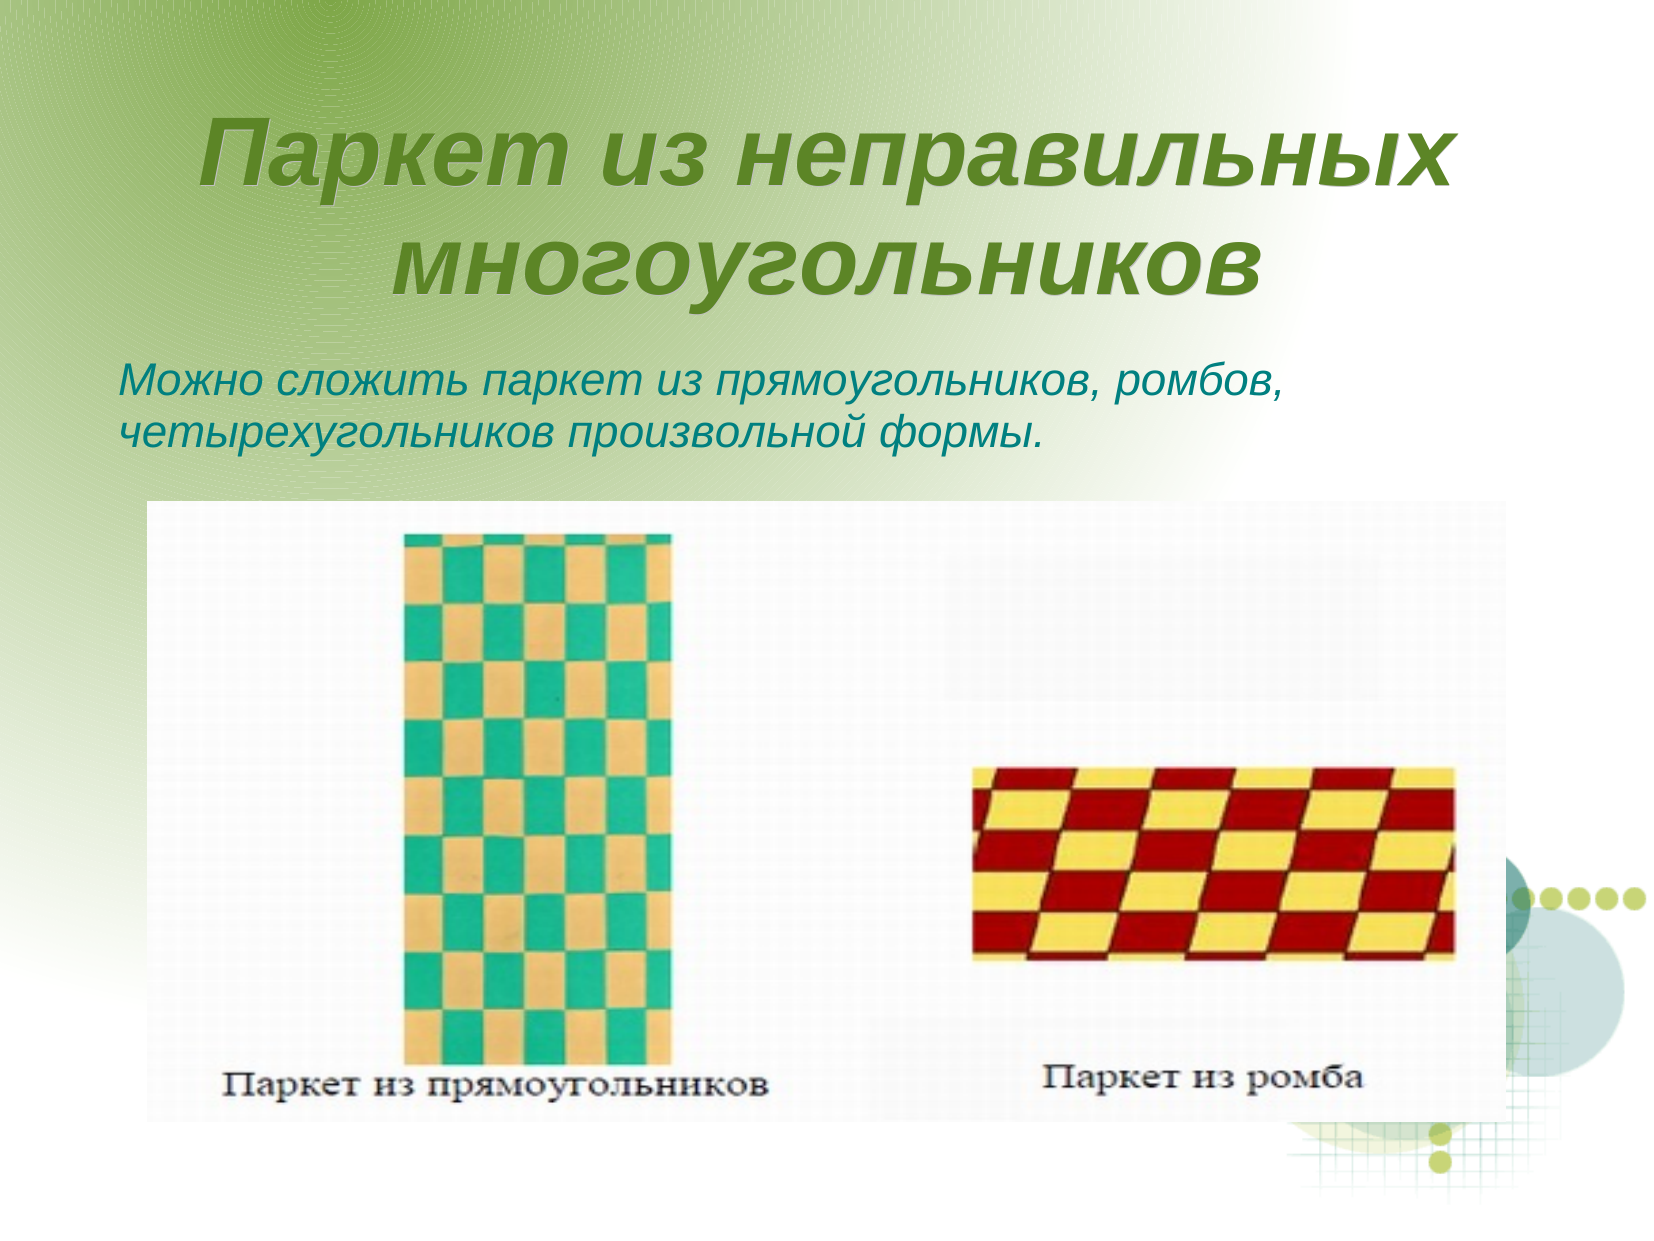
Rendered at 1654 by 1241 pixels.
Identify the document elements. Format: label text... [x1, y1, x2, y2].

title Паркет из неправильных многоугольников [121, 97, 1534, 316]
list Можно сложить паркет из прямоугольников, ромбов, четырехугольников произвольной формы. [118, 354, 1531, 727]
picture [147, 501, 1654, 1211]
